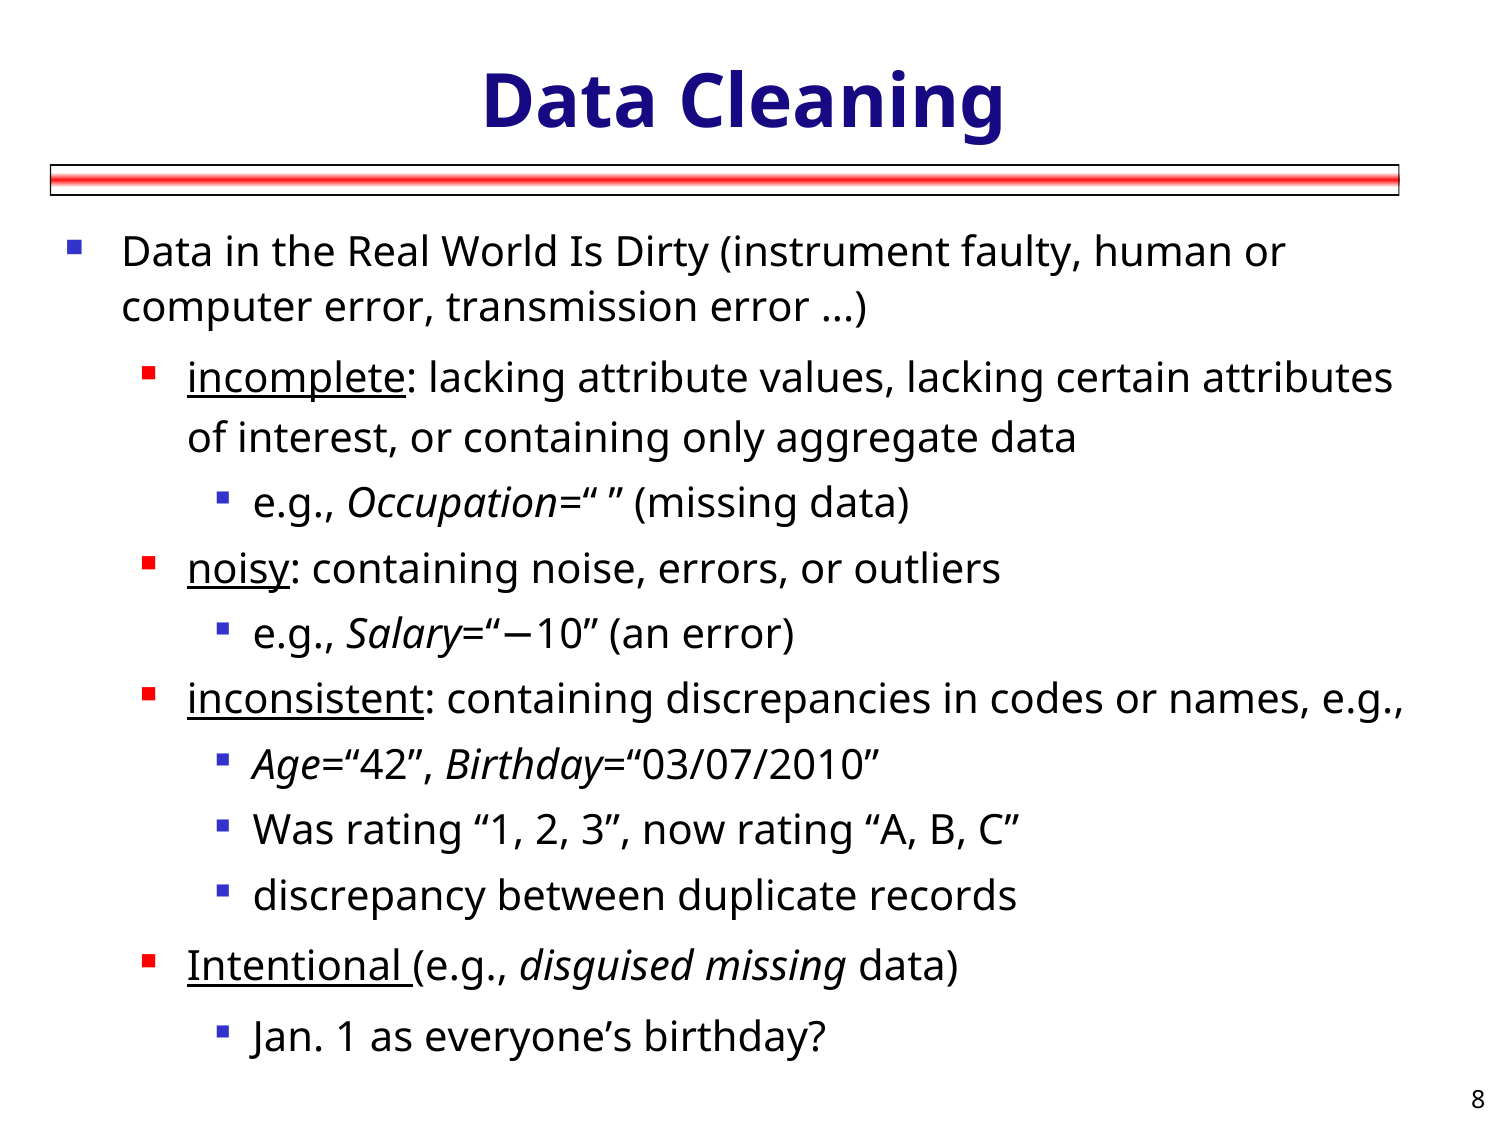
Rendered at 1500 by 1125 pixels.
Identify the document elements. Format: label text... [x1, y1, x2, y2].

text_box <number> [1187, 1062, 1500, 1125]
title Data Cleaning [24, 44, 1463, 150]
list Data in the Real World Is Dirty (instrument faulty, human or computer error, transmission error ...) incomplete: lacking attribute values, lacking certain attributes of interest, or containing only aggregate data e.g., Occupation=“ ” (missing data) noisy: containing noise, errors, or outliers e.g., Salary=“−10” (an error) inconsistent: containing discrepancies in codes or names, e.g., Age=“42”, Birthday=“03/07/2010” Was rating “1, 2, 3”, now rating “A, B, C” discrepancy between duplicate records Intentional (e.g., disguised missing data) Jan. 1 as everyone’s birthday? [49, 212, 1425, 1122]
